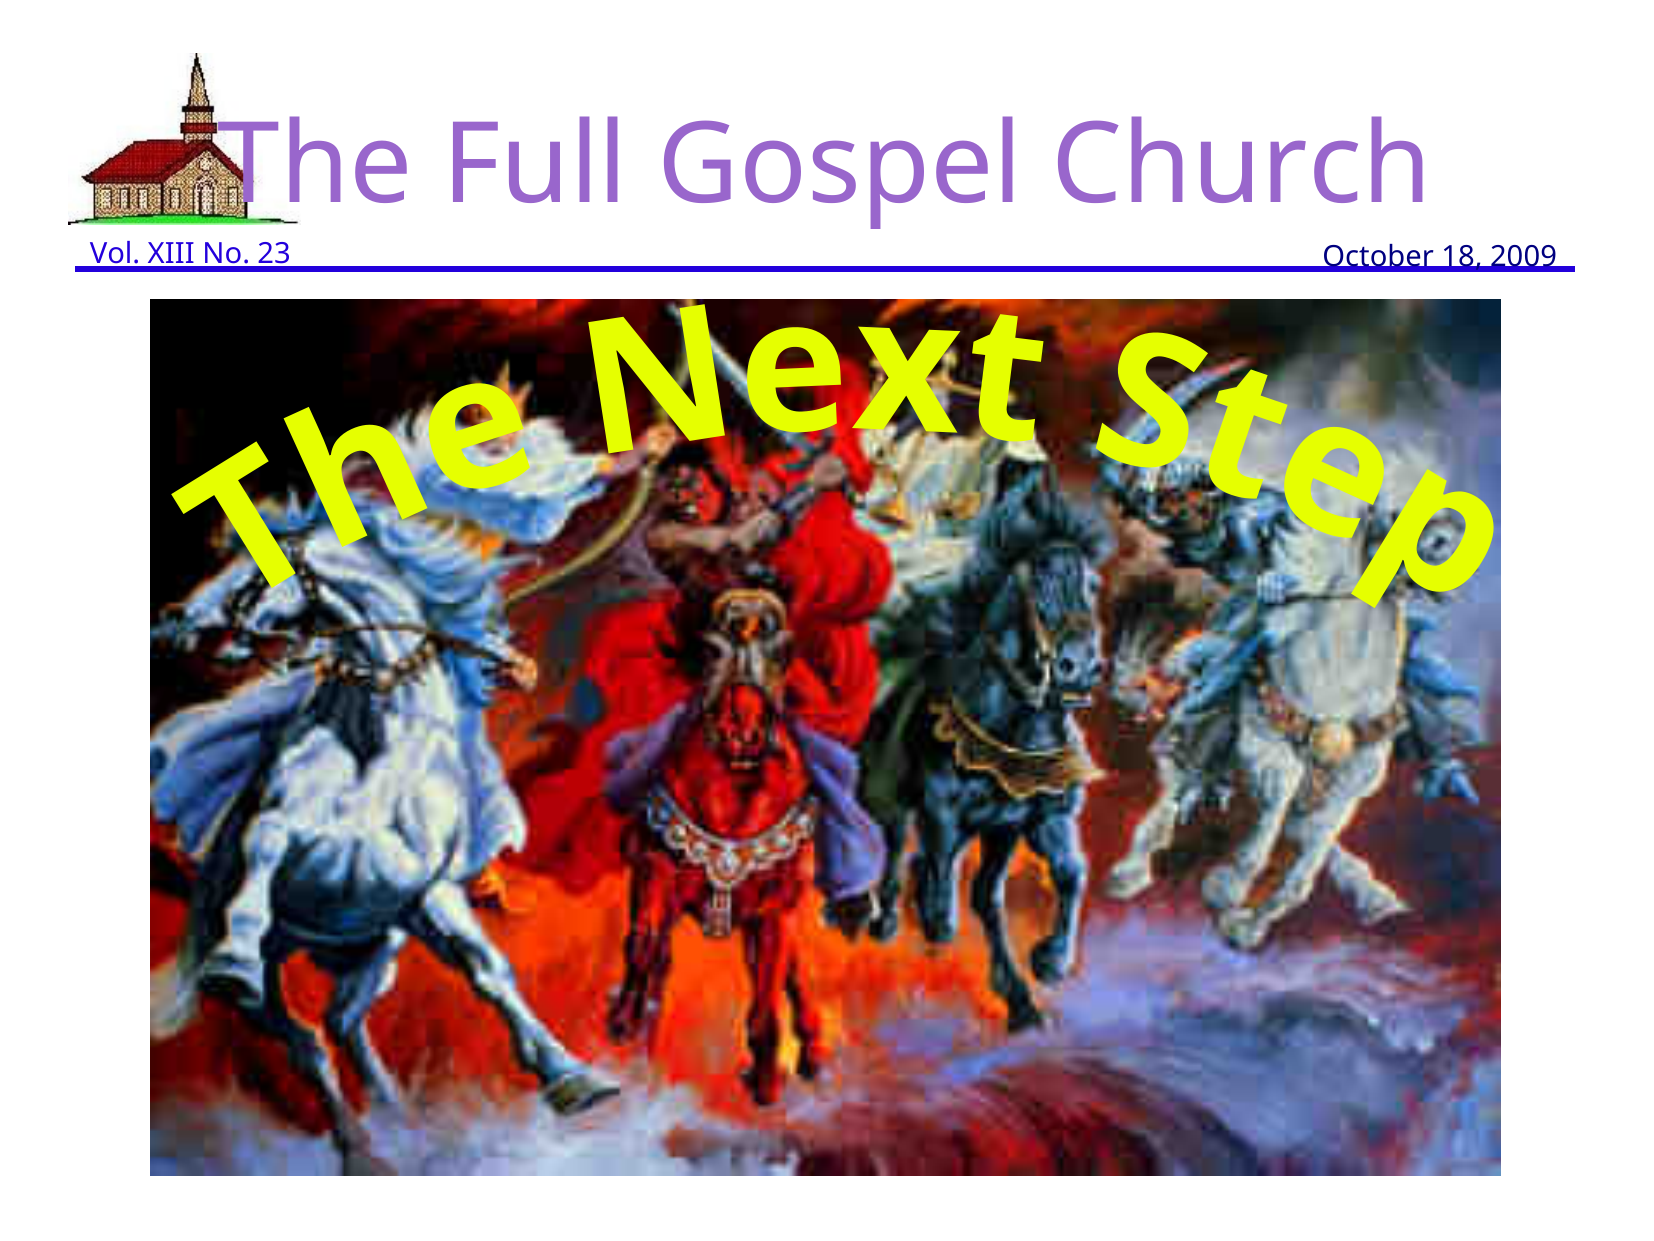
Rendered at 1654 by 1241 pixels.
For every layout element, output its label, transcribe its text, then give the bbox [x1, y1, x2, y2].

text_box Vol. XIII No. 23 [75, 272, 451, 276]
picture [150, 299, 1501, 1177]
text_box October 18, 2009 [1050, 225, 1576, 282]
picture [68, 53, 301, 226]
text_box Vol. XIII No. 23 [75, 225, 451, 266]
text_box The Full Gospel Church [75, 75, 1576, 226]
